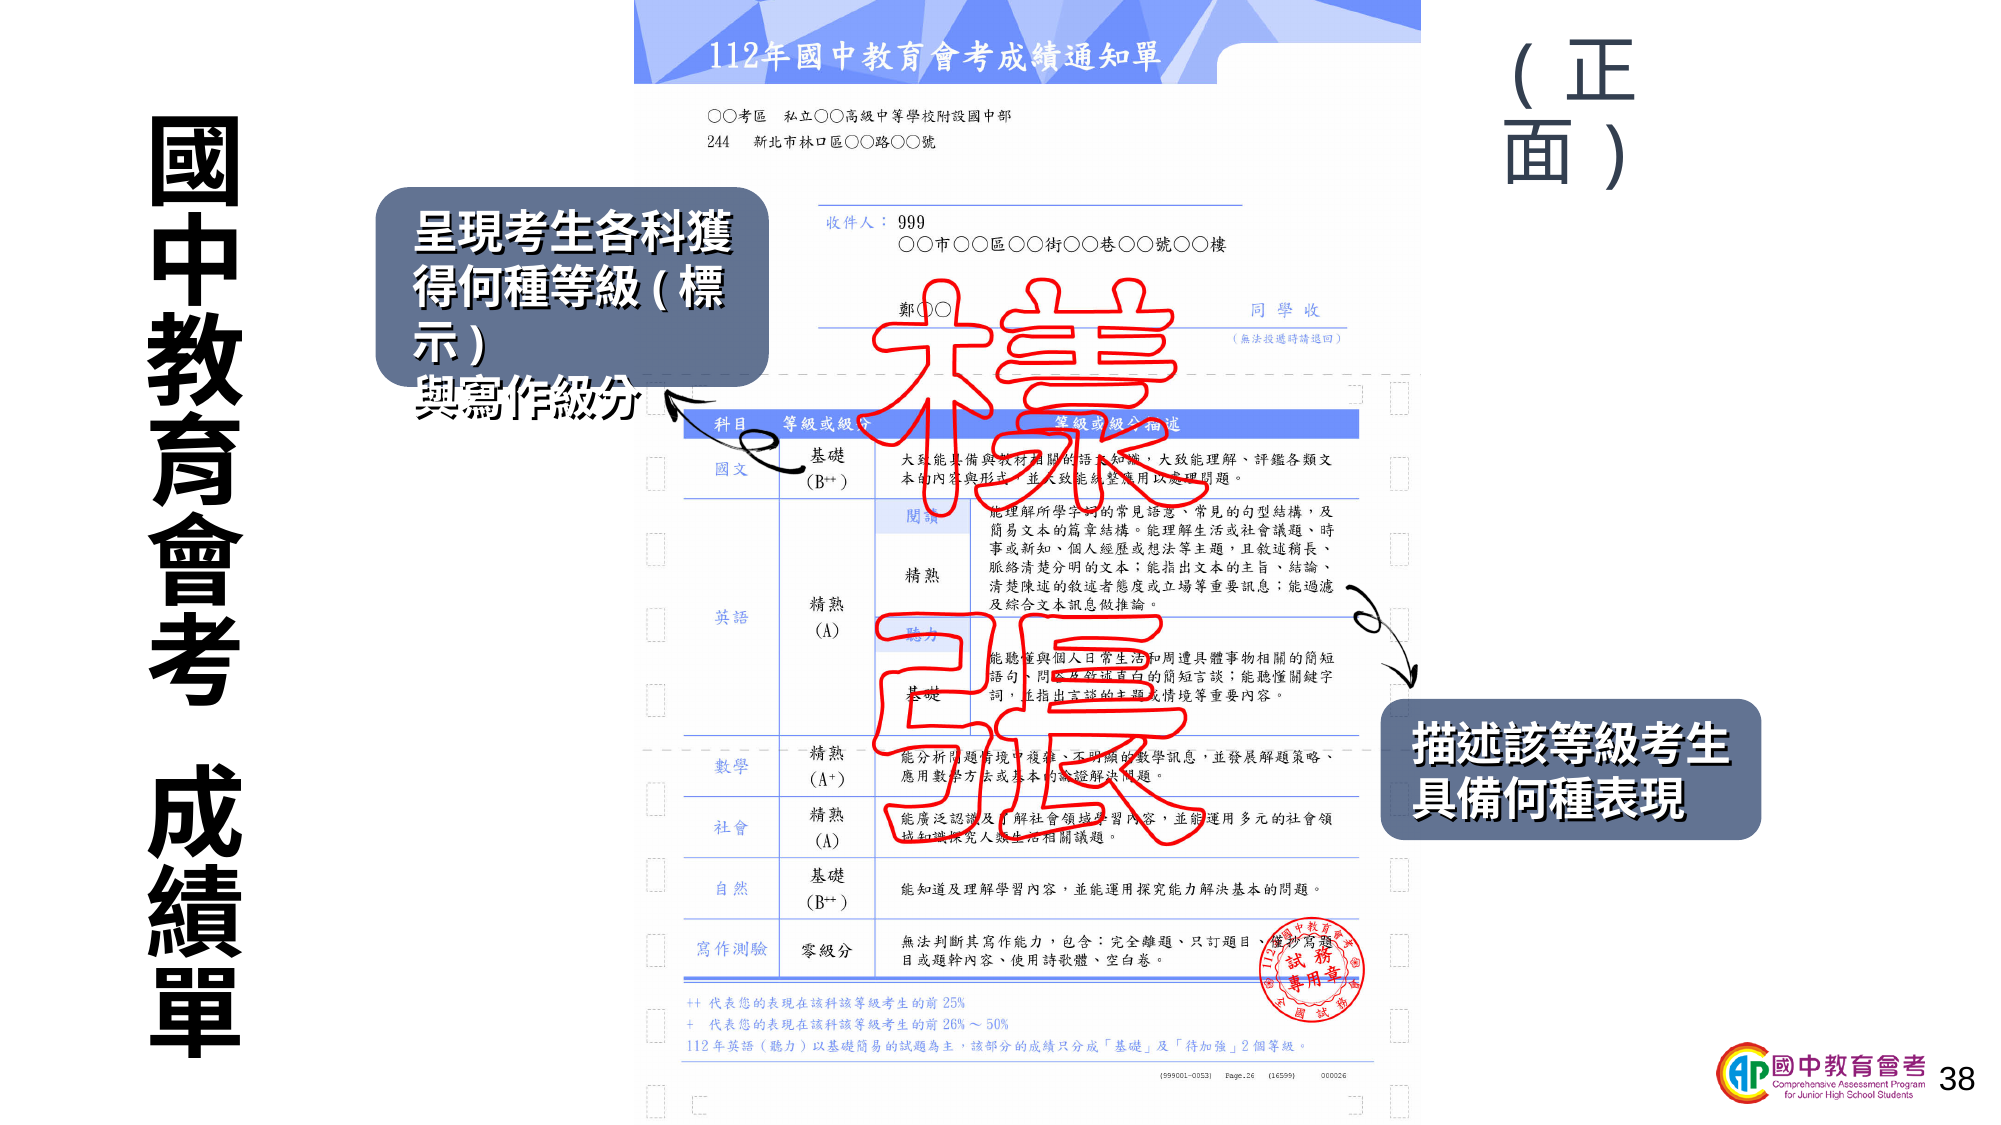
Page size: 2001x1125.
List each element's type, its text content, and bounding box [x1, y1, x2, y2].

text_box 描述該等級考生 具備何種表現 [1380, 698, 1762, 841]
text_box 38 [1923, 1047, 2000, 1108]
picture [634, 0, 1421, 1125]
text_box 呈現考生各科獲 得何種等級(標示) 與寫作級分 [375, 187, 769, 387]
text_box (正面) [1485, 25, 1751, 128]
title 國中教育會考 成績單 [64, 90, 246, 1079]
